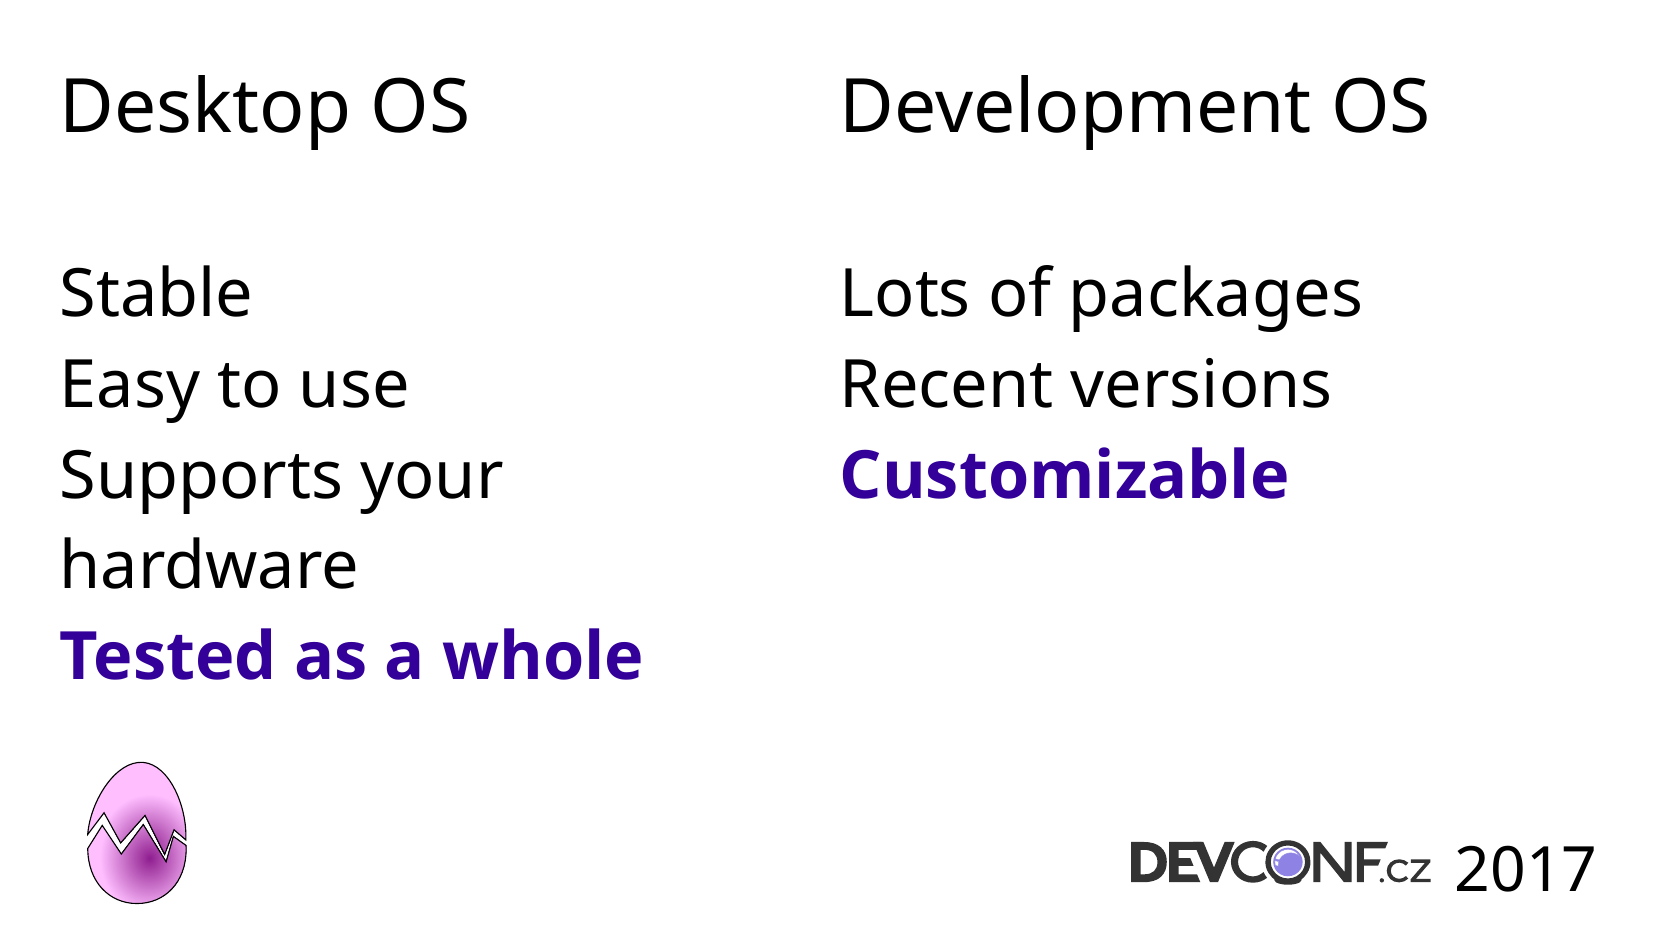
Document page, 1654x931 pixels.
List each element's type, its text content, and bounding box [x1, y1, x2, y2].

text_box Development OS Lots of packages Recent versions Customizable [825, 45, 1591, 492]
text_box Desktop OS Stable Easy to use Supports your hardware Tested as a whole [45, 45, 811, 576]
